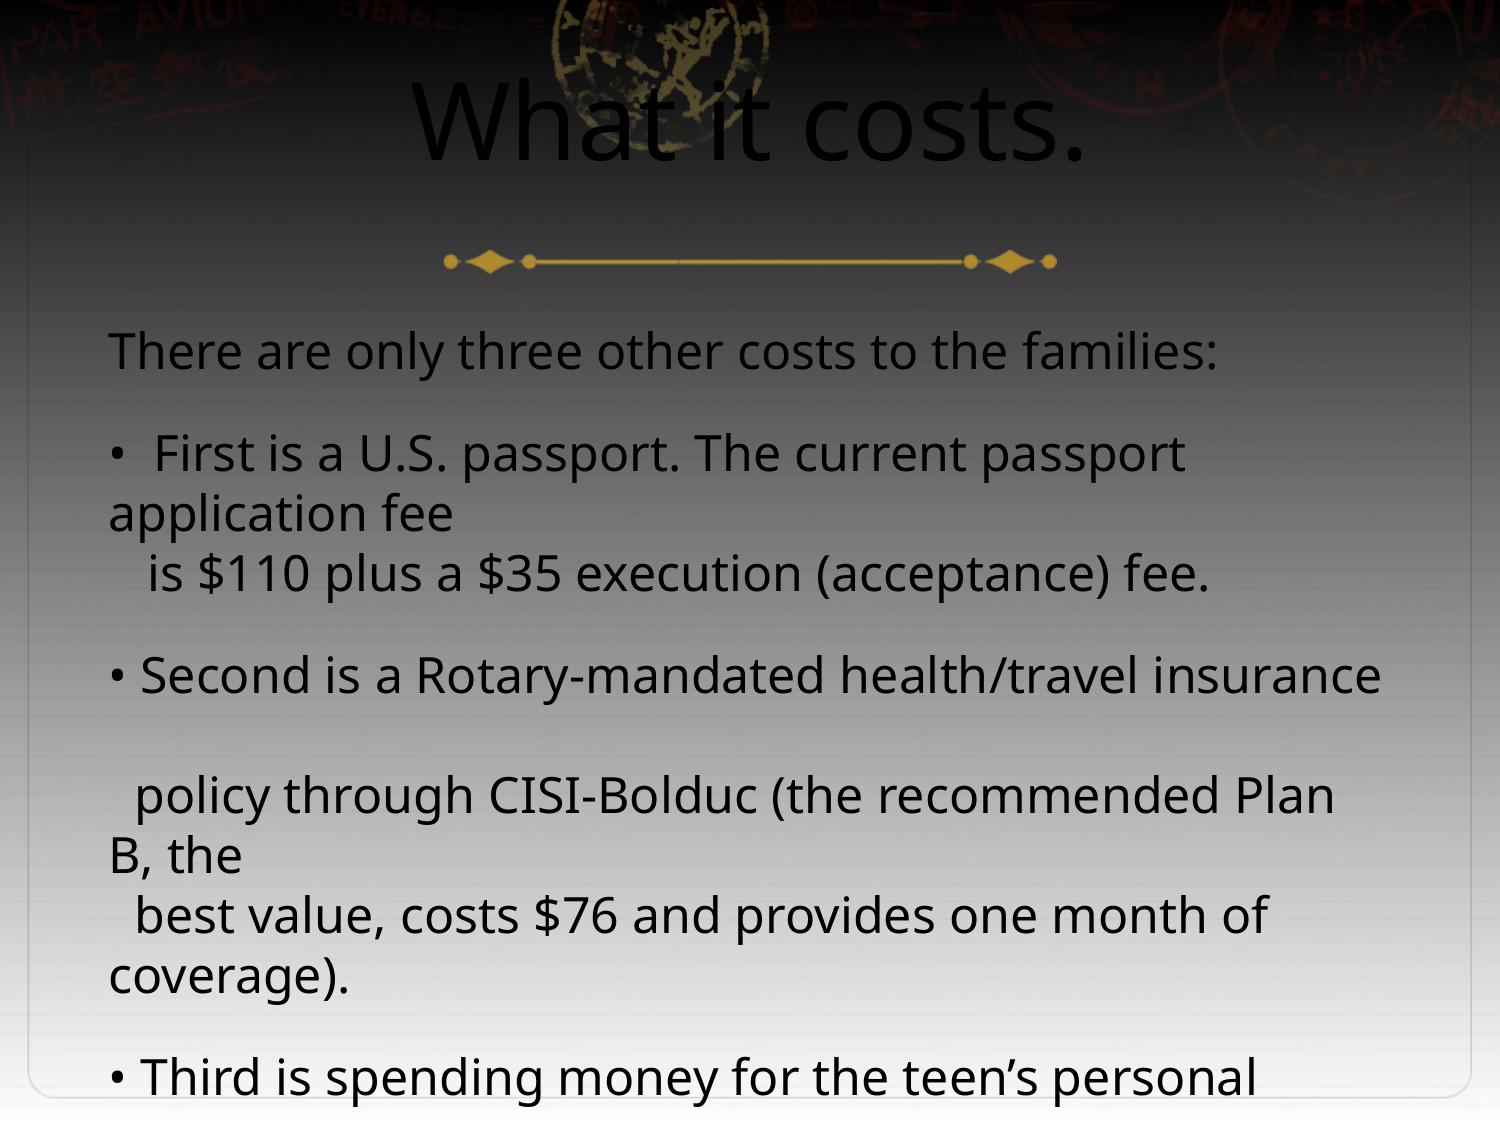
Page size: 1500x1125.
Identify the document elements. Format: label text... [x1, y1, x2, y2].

title What it costs. [93, 45, 1407, 233]
list There are only three other costs to the families: • First is a U.S. passport. The current passport application fee is $110 plus a $35 execution (acceptance) fee. • Second is a Rotary-mandated health/travel insurance policy through CISI-Bolduc (the recommended Plan B, the best value, costs $76 and provides one month of coverage). • Third is spending money for the teen’s personal expenses when abroad. A debit card for ATM use is suggested. [93, 312, 1407, 988]
picture [0, 0, 1500, 1125]
